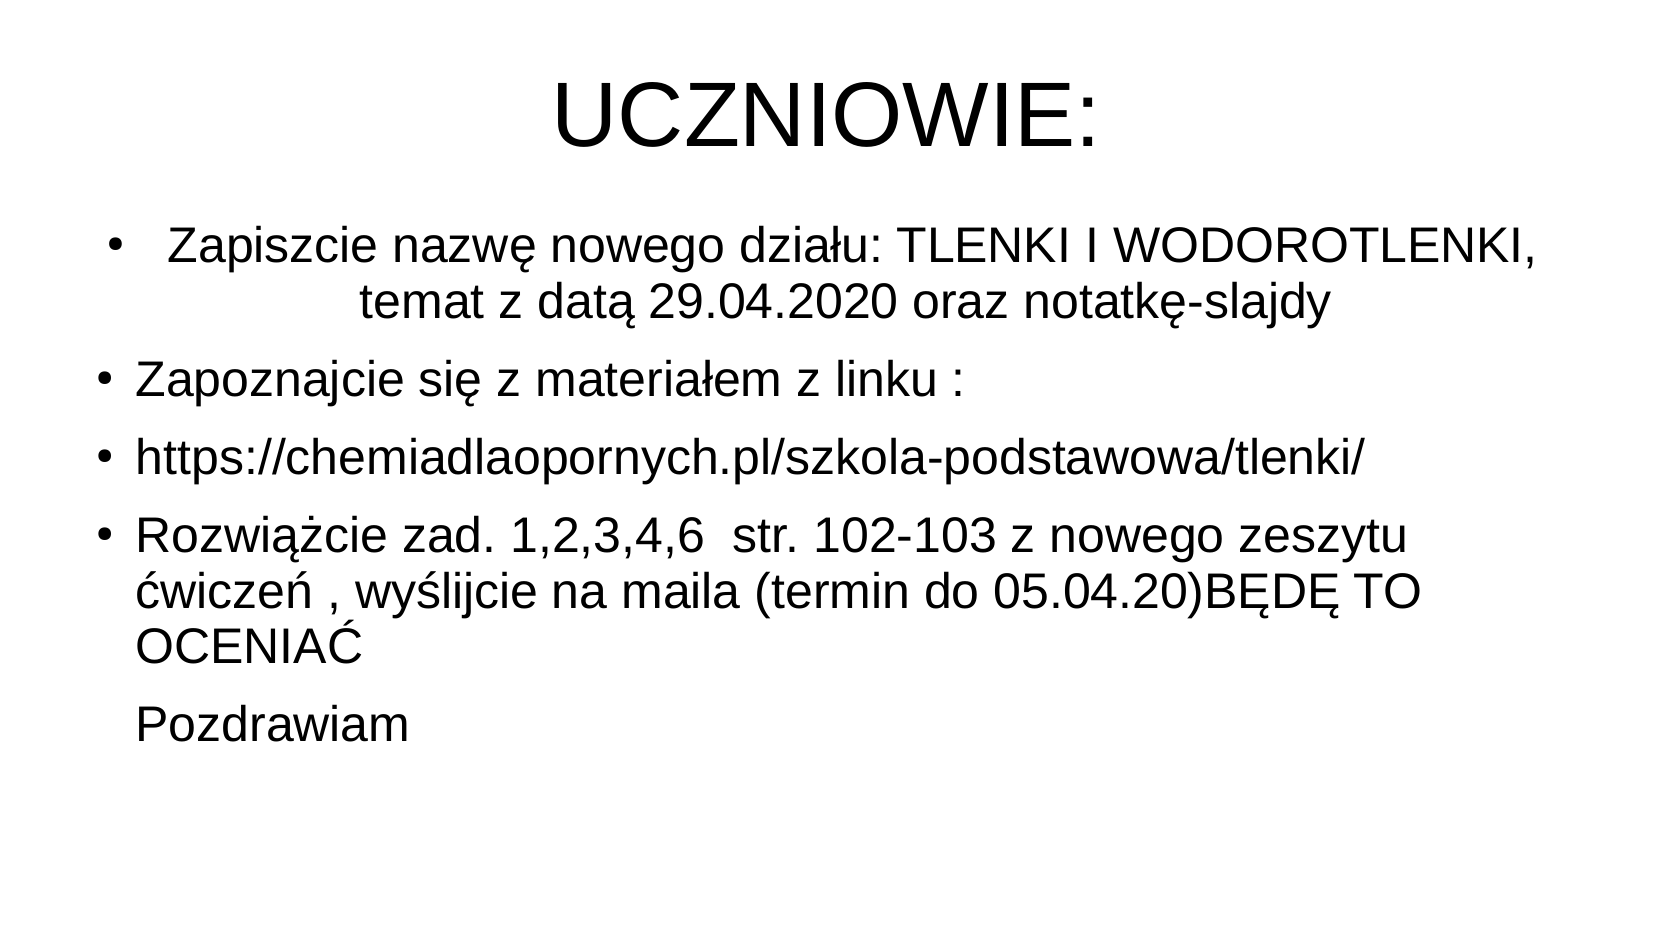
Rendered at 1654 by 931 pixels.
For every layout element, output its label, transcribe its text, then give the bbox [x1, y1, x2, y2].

list Zapiszcie nazwę nowego działu: TLENKI I WODOROTLENKI, temat z datą 29.04.2020 oraz notatkę-slajdy Zapoznajcie się z materiałem z linku : https://chemiadlaopornych.pl/szkola-podstawowa/tlenki/ Rozwiążcie zad. 1,2,3,4,6 str. 102-103 z nowego zeszytu ćwiczeń , wyślijcie na maila (termin do 05.04.20)BĘDĘ TO OCENIAĆ Pozdrawiam [82, 217, 1571, 758]
title UCZNIOWIE: [82, 37, 1571, 193]
